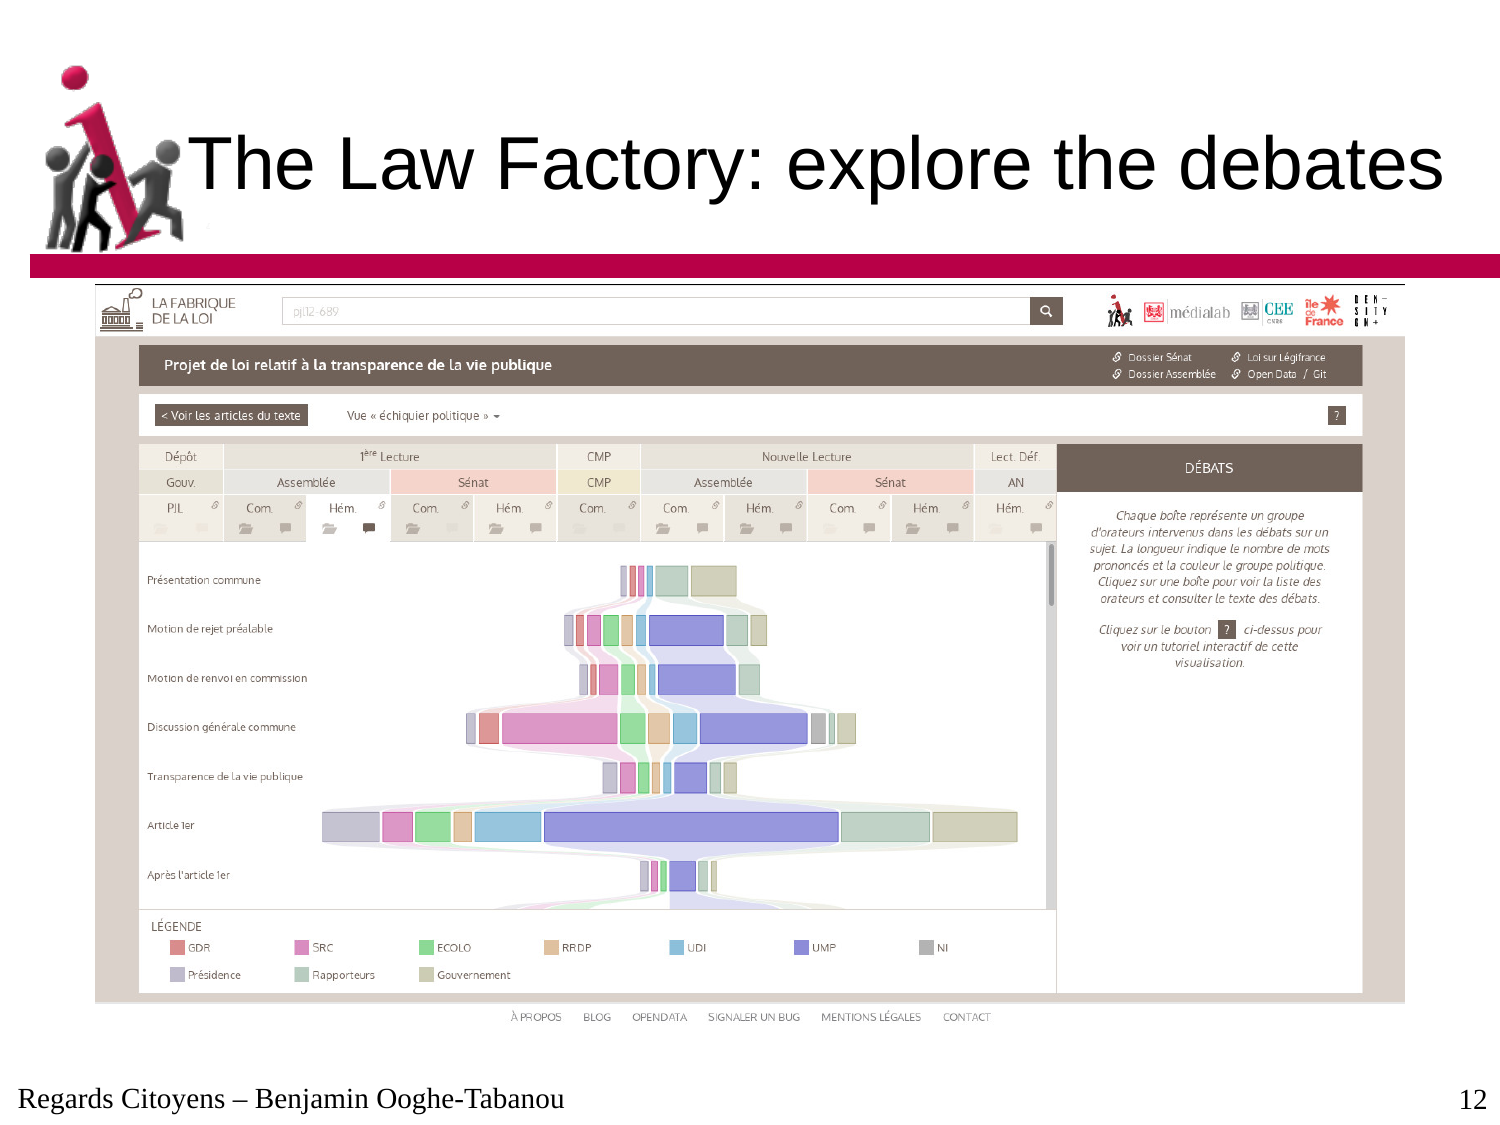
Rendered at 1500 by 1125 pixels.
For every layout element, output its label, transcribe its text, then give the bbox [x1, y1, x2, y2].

picture [29, 61, 210, 254]
picture [95, 284, 1405, 1028]
title The Law Factory: explore the debates [187, 69, 1500, 258]
